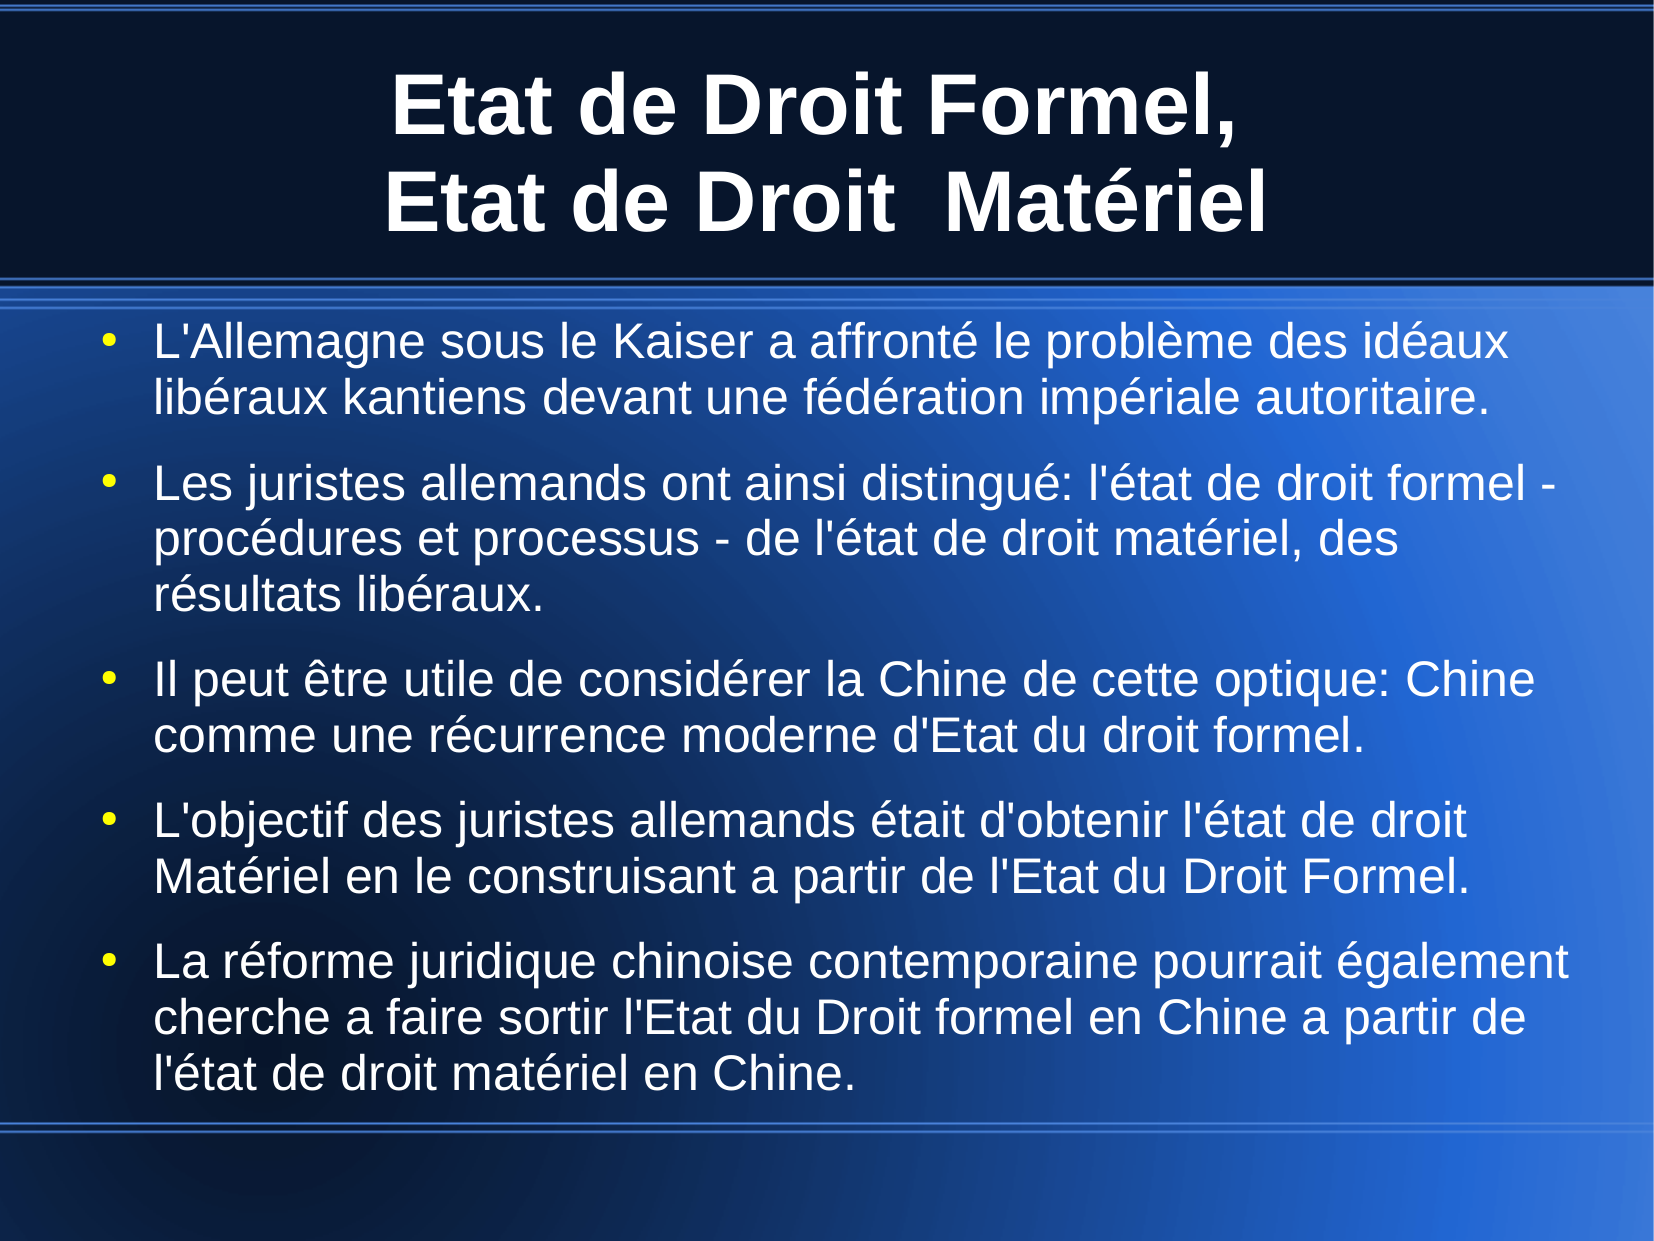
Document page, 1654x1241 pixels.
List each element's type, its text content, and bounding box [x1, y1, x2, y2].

list L'Allemagne sous le Kaiser a affronté le problème des idéaux libéraux kantiens devant une fédération impériale autoritaire. Les juristes allemands ont ainsi distingué: l'état de droit formel - procédures et processus - de l'état de droit matériel, des résultats libéraux. Il peut être utile de considérer la Chine de cette optique: Chine comme une récurrence moderne d'Etat du droit formel. L'objectif des juristes allemands était d'obtenir l'état de droit Matériel en le construisant a partir de l'Etat du Droit Formel. La réforme juridique chinoise contemporaine pourrait également cherche a faire sortir l'Etat du Droit formel en Chine a partir de l'état de droit matériel en Chine. [82, 313, 1571, 1157]
picture [0, 0, 1654, 1241]
title Etat de Droit Formel, Etat de Droit Matériel [82, 49, 1571, 257]
